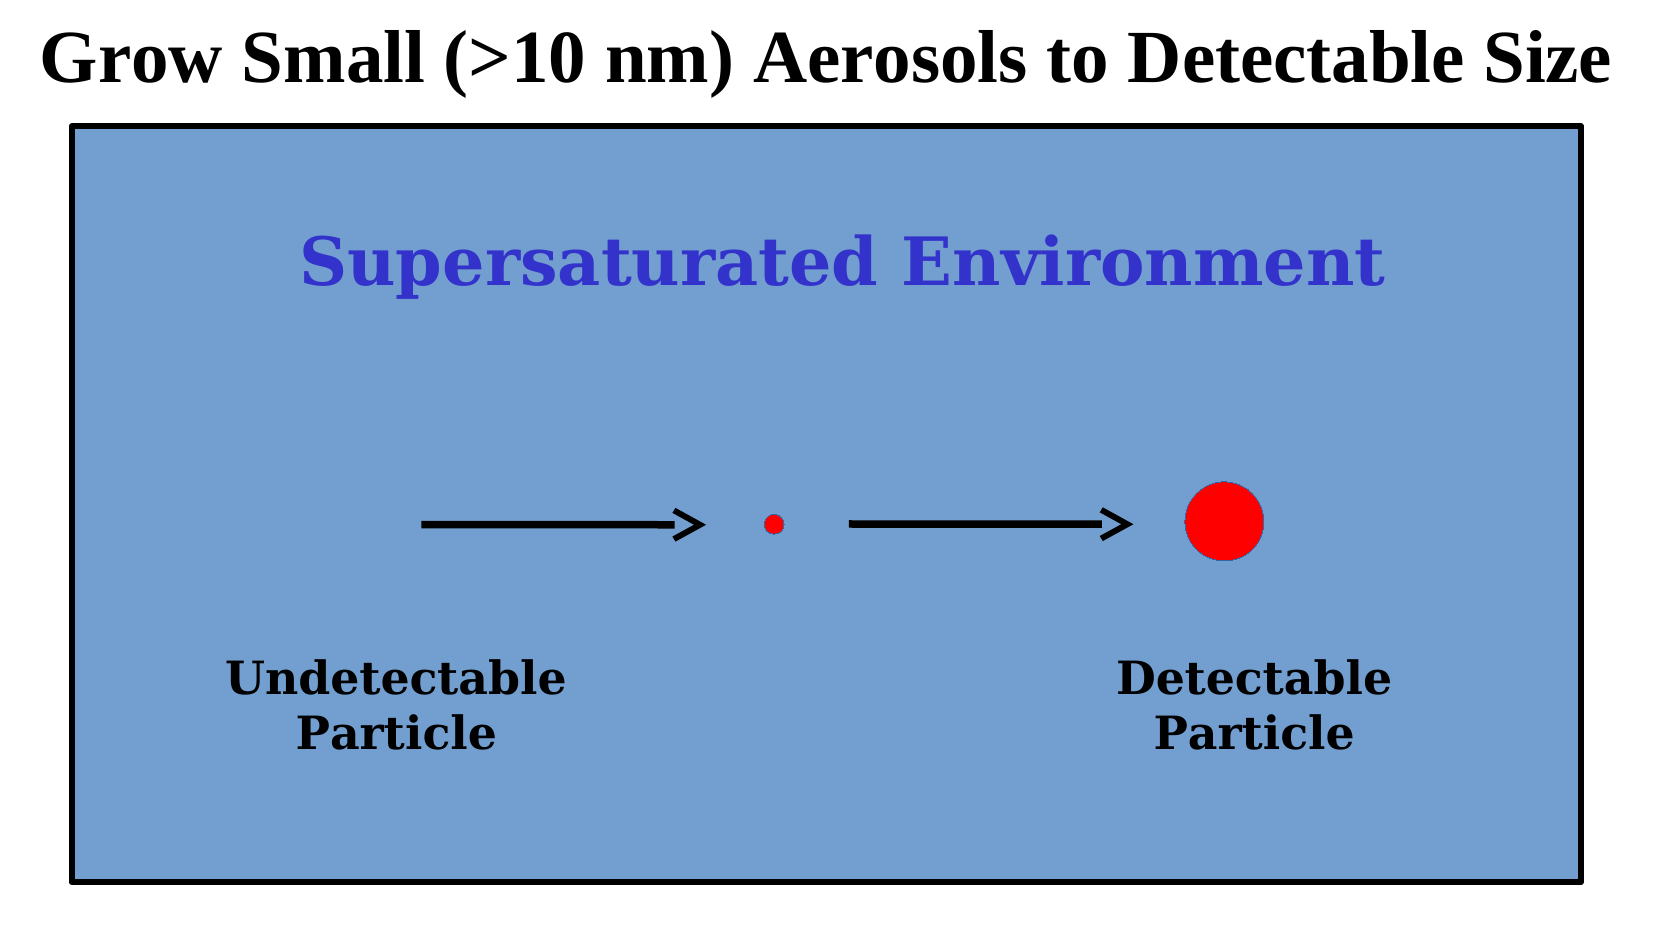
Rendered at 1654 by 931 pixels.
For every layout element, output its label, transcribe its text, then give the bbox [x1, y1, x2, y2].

text_box [1184, 481, 1264, 561]
title Grow Small (>10 nm) Aerosols to Detectable Size [0, 0, 1654, 106]
text_box Supersaturated Environment [205, 211, 1482, 641]
text_box Detectable Particle [1069, 641, 1654, 931]
text_box [71, 126, 1581, 883]
text_box [764, 514, 785, 535]
text_box Undetectable Particle [175, 640, 1451, 931]
